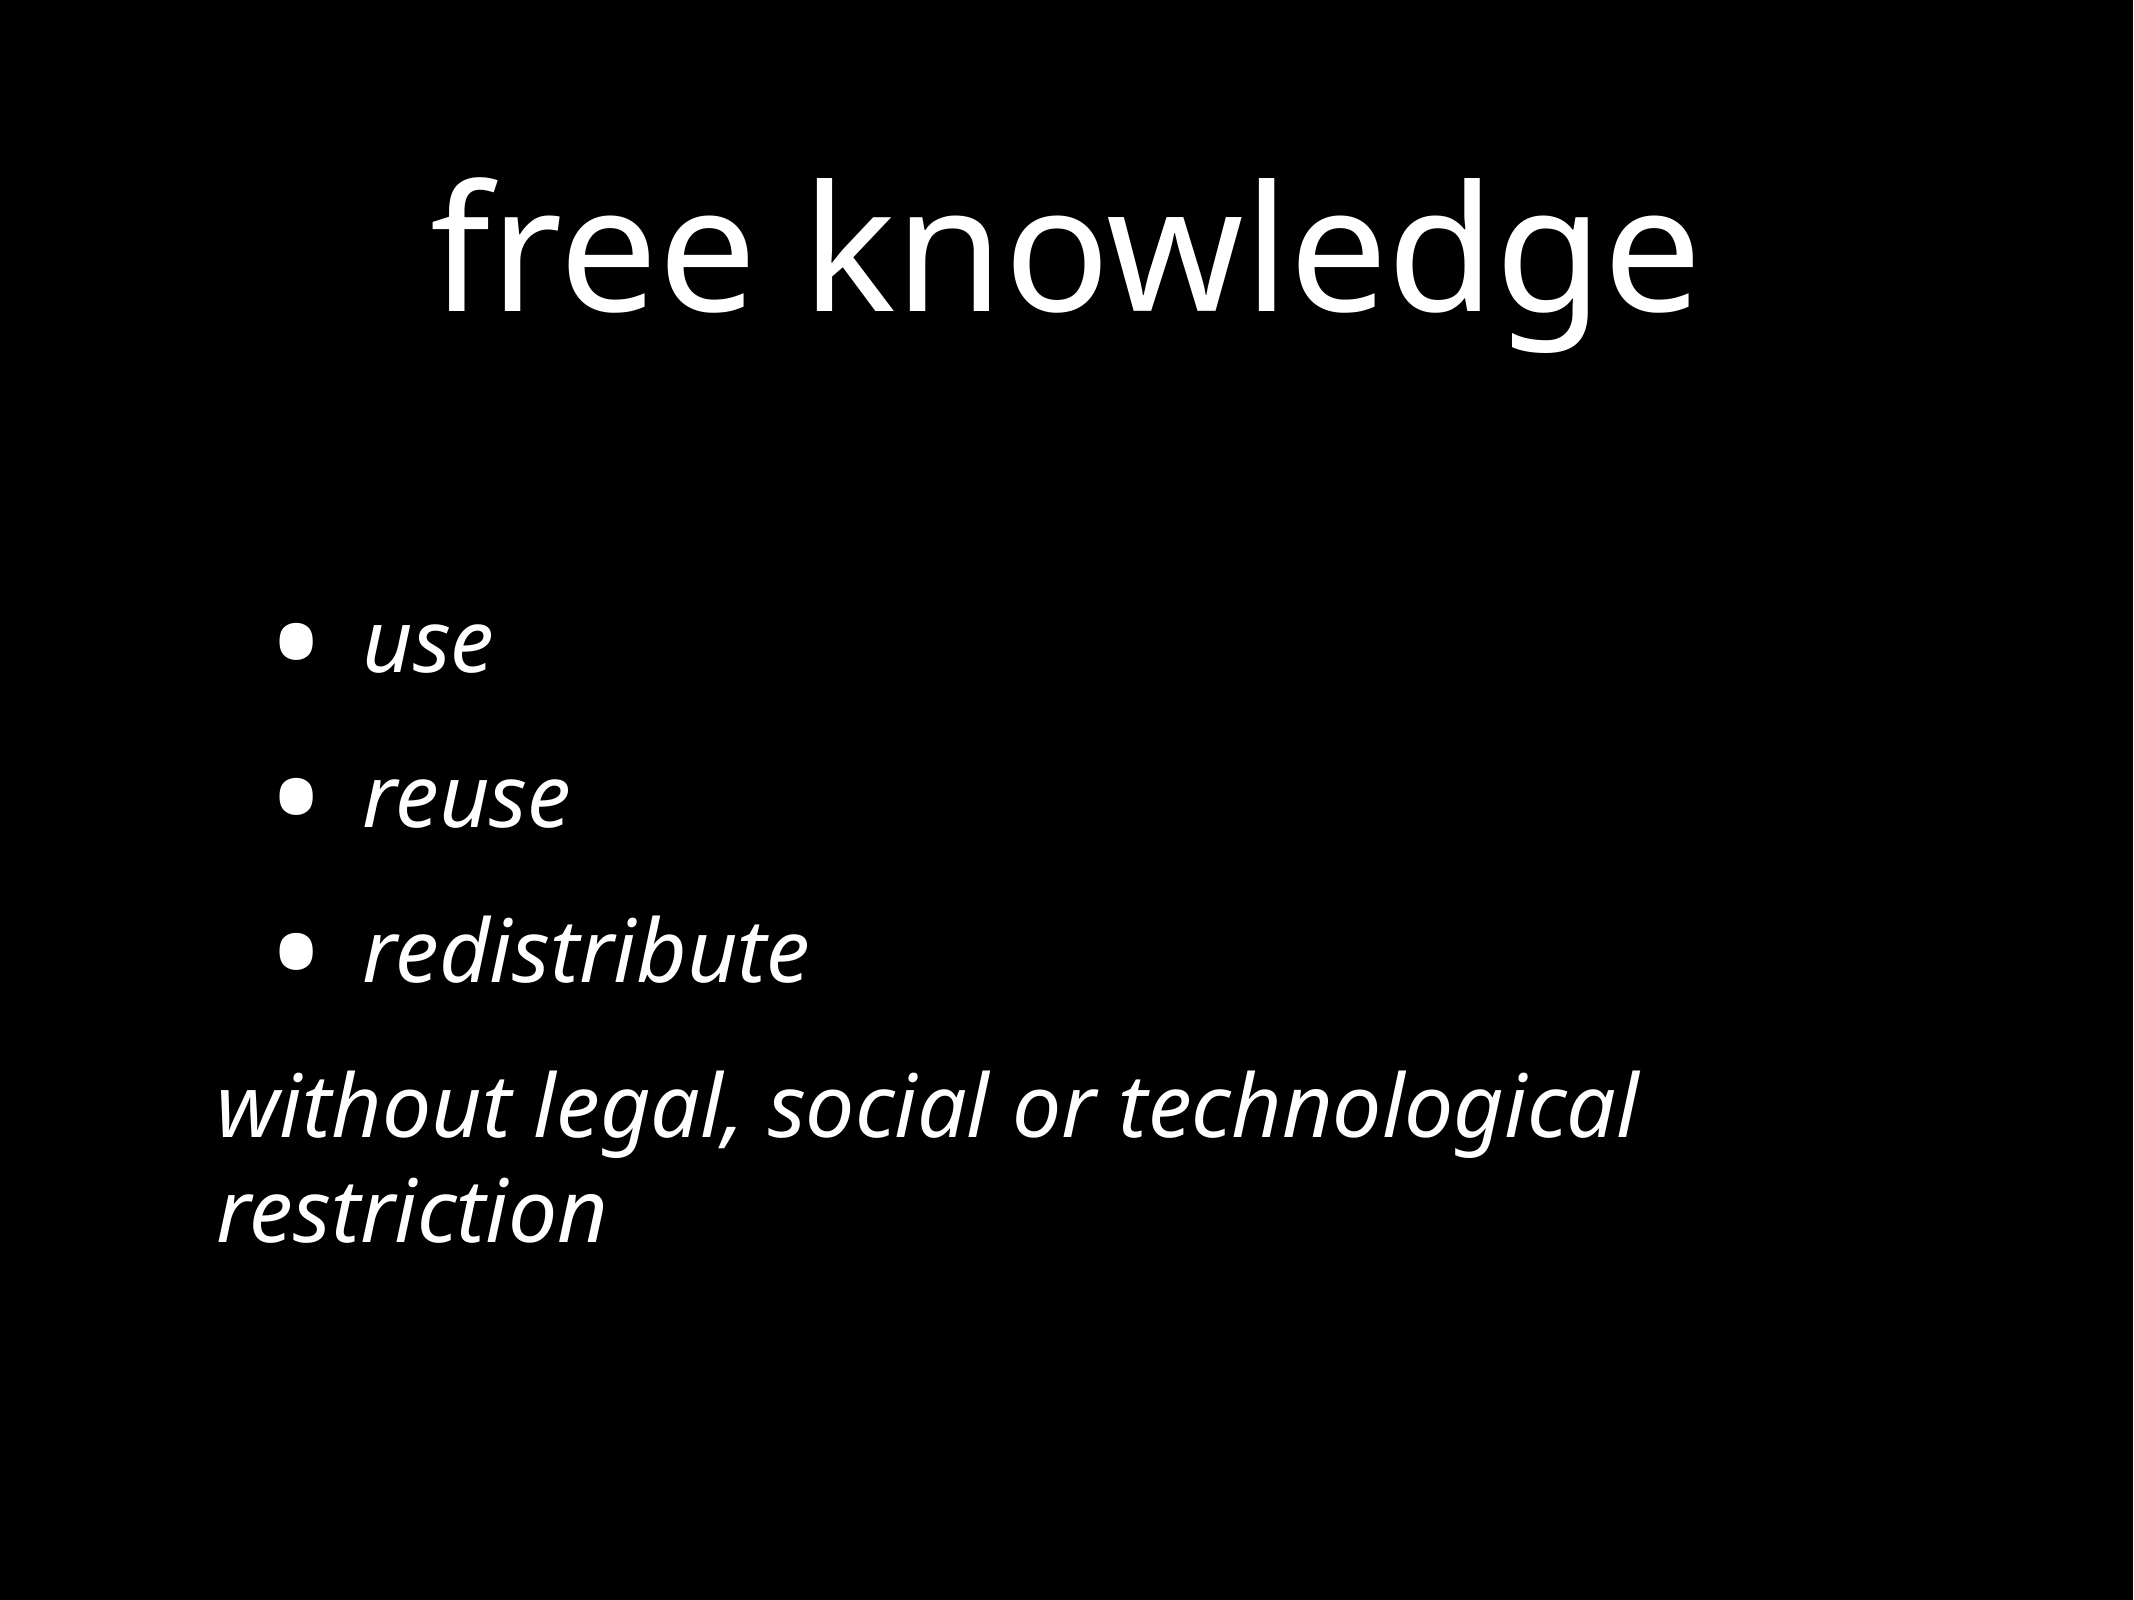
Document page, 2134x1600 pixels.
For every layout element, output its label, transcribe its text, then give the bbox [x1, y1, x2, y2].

title free knowledge [208, 41, 1925, 442]
list use reuse redistribute without legal, social or technological restriction [208, 454, 1925, 1392]
